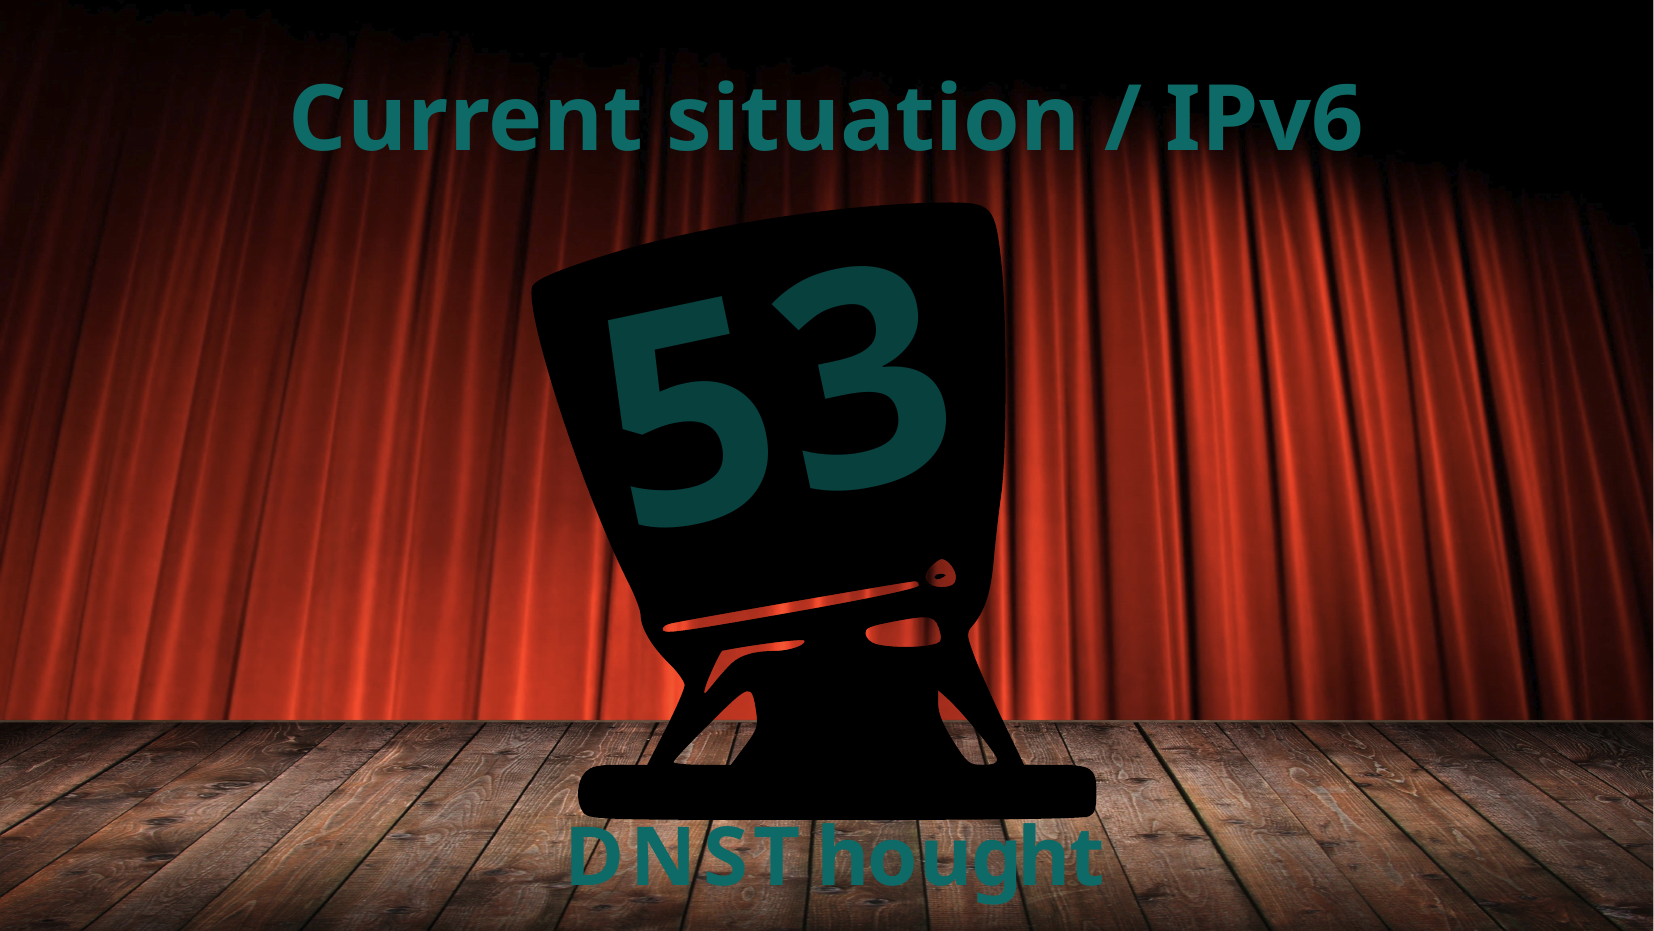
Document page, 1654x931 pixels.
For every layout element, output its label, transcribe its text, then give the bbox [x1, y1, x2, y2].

picture [0, 0, 1654, 931]
title Current situation / IPv6 [82, 37, 1571, 193]
